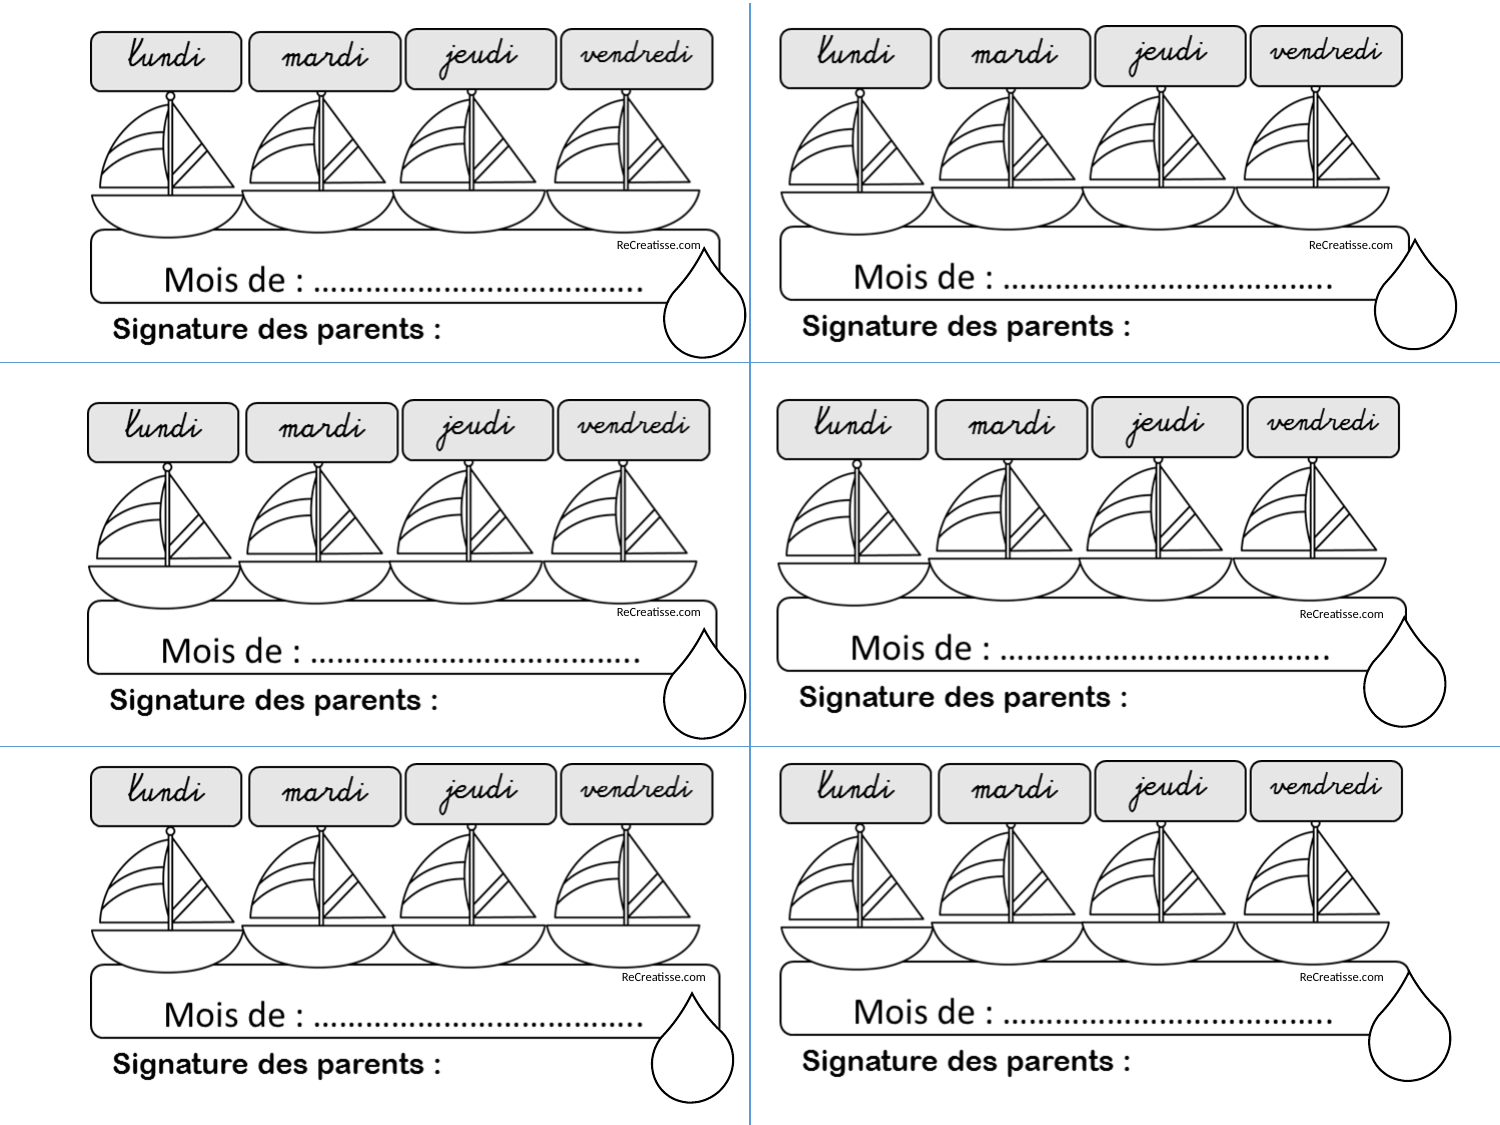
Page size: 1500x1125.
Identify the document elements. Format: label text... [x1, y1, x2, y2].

text_box ReCreatisse.com [602, 596, 716, 627]
text_box ReCreatisse.com [1294, 229, 1408, 259]
text_box [664, 629, 746, 739]
text_box [664, 248, 746, 358]
picture [751, 396, 1407, 734]
picture [90, 760, 749, 1098]
text_box [651, 993, 734, 1103]
text_box [1364, 617, 1446, 727]
text_box ReCreatisse.com [602, 229, 716, 259]
text_box ReCreatisse.com [1285, 598, 1399, 628]
text_box ReCreatisse.com [1285, 962, 1399, 992]
text_box [1369, 971, 1451, 1081]
picture [751, 760, 1410, 1098]
picture [751, 25, 1410, 362]
text_box [1374, 239, 1457, 350]
text_box ReCreatisse.com [607, 962, 721, 992]
picture [87, 396, 749, 734]
picture [90, 25, 749, 362]
